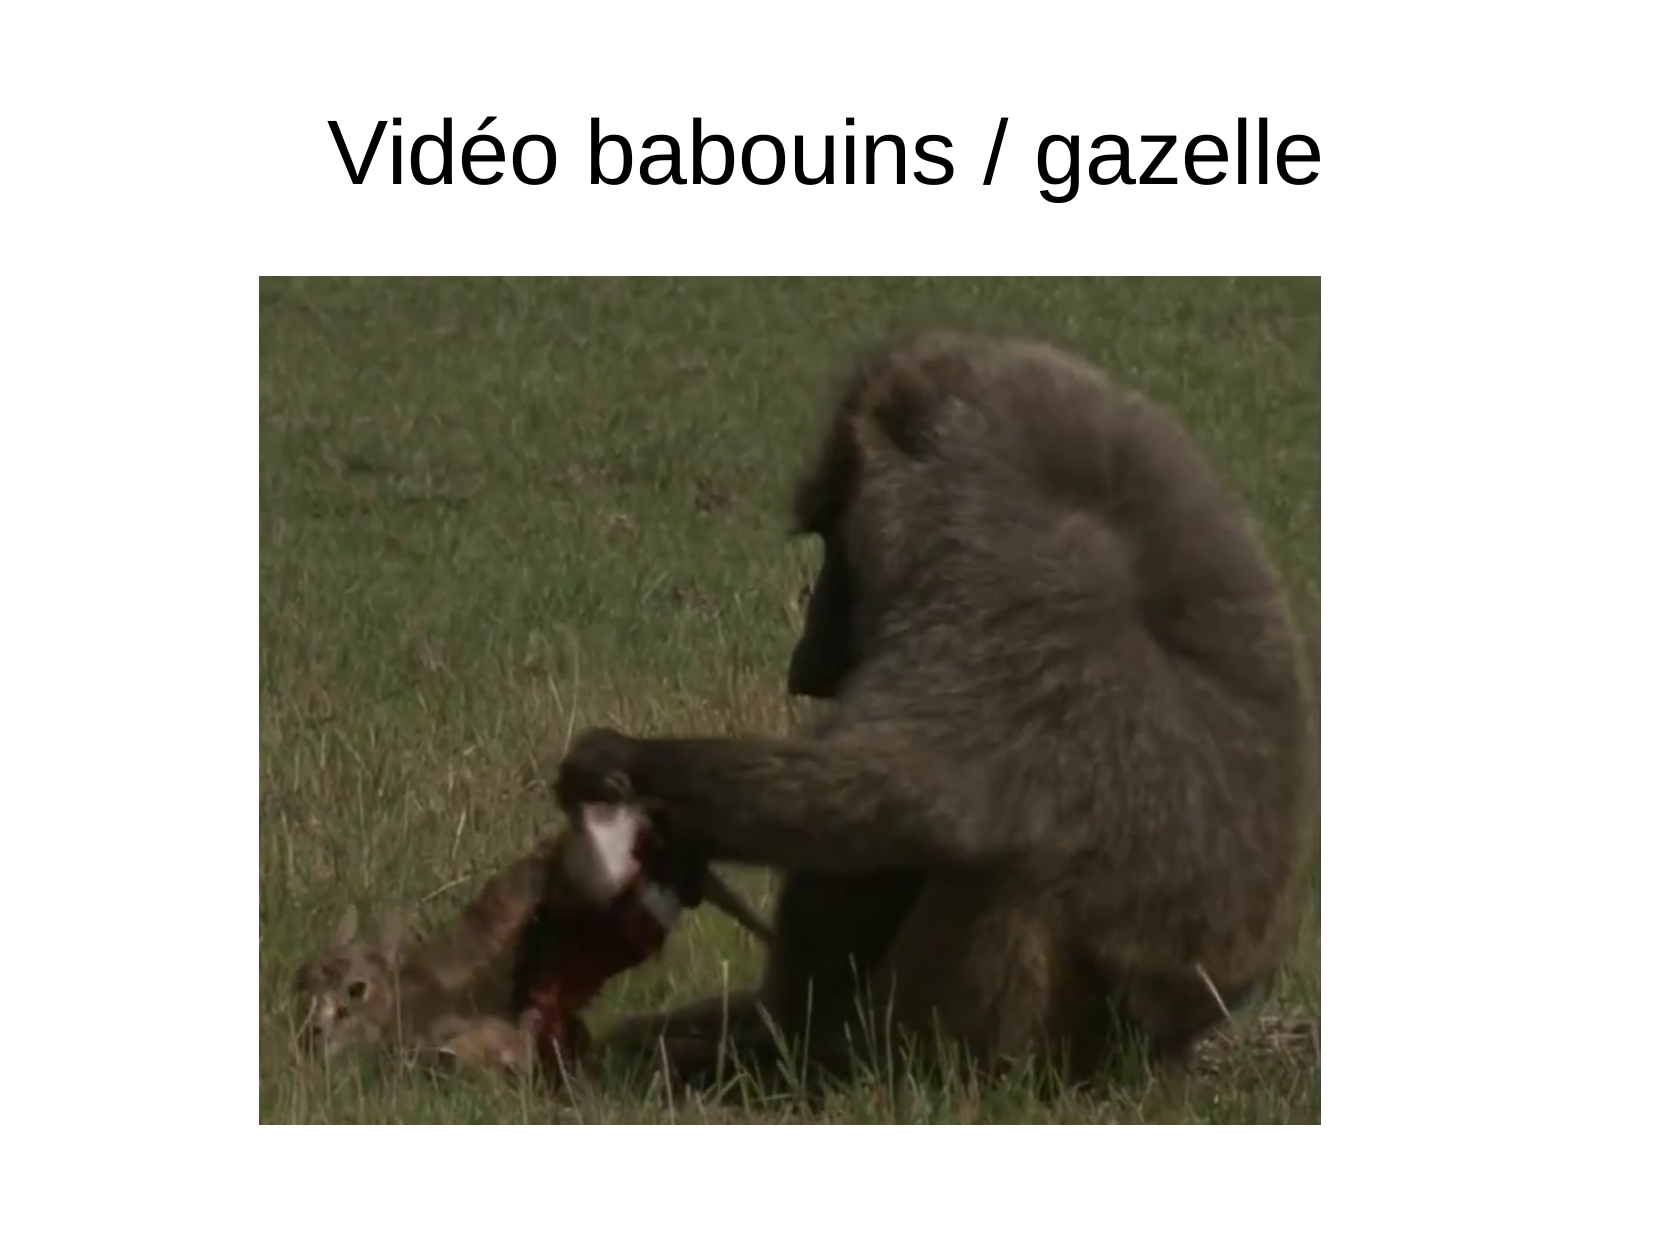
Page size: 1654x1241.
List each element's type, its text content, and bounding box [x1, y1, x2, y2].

picture [259, 276, 1321, 1126]
title Vidéo babouins / gazelle [82, 49, 1571, 257]
